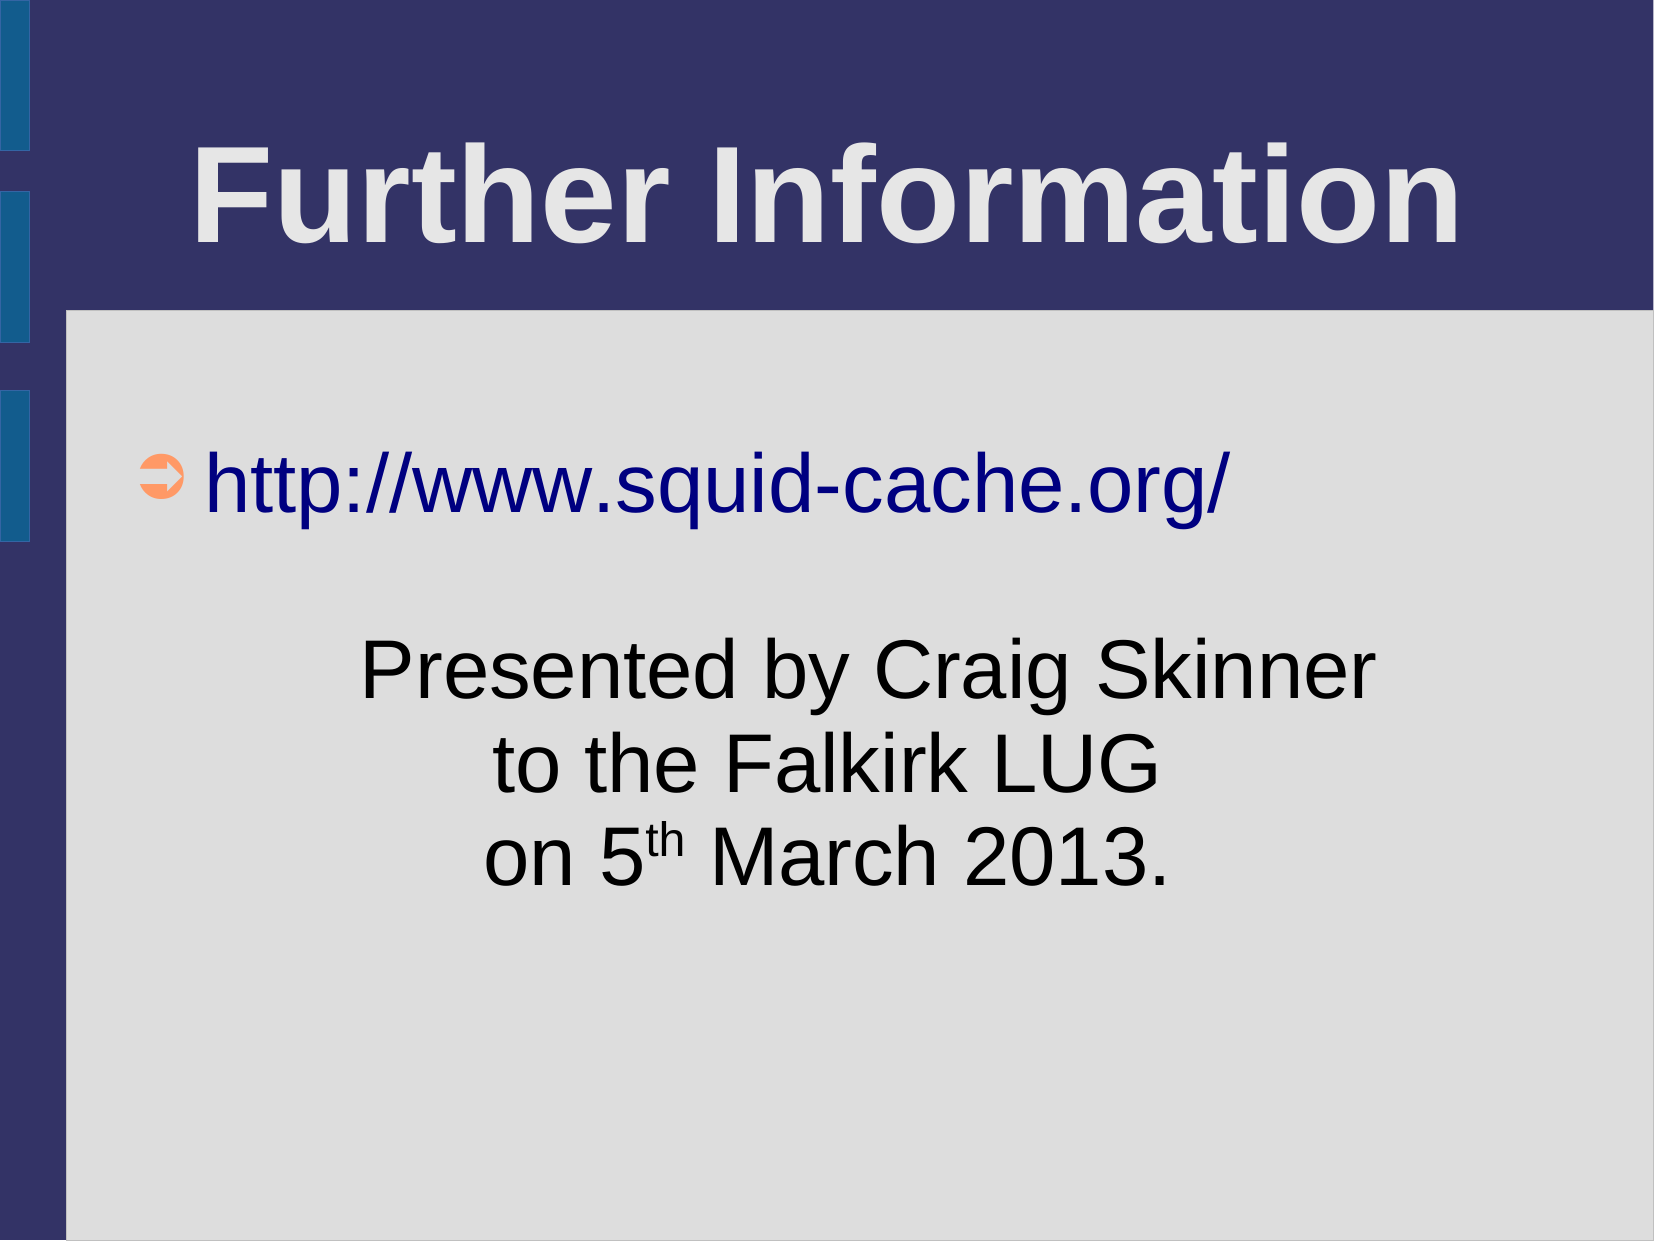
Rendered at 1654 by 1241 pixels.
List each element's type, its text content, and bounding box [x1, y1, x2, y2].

list http://www.squid-cache.org/ Presented by Craig Skinner to the Falkirk LUG on 5th March 2013. [121, 344, 1534, 1127]
title Further Information [121, 91, 1534, 299]
